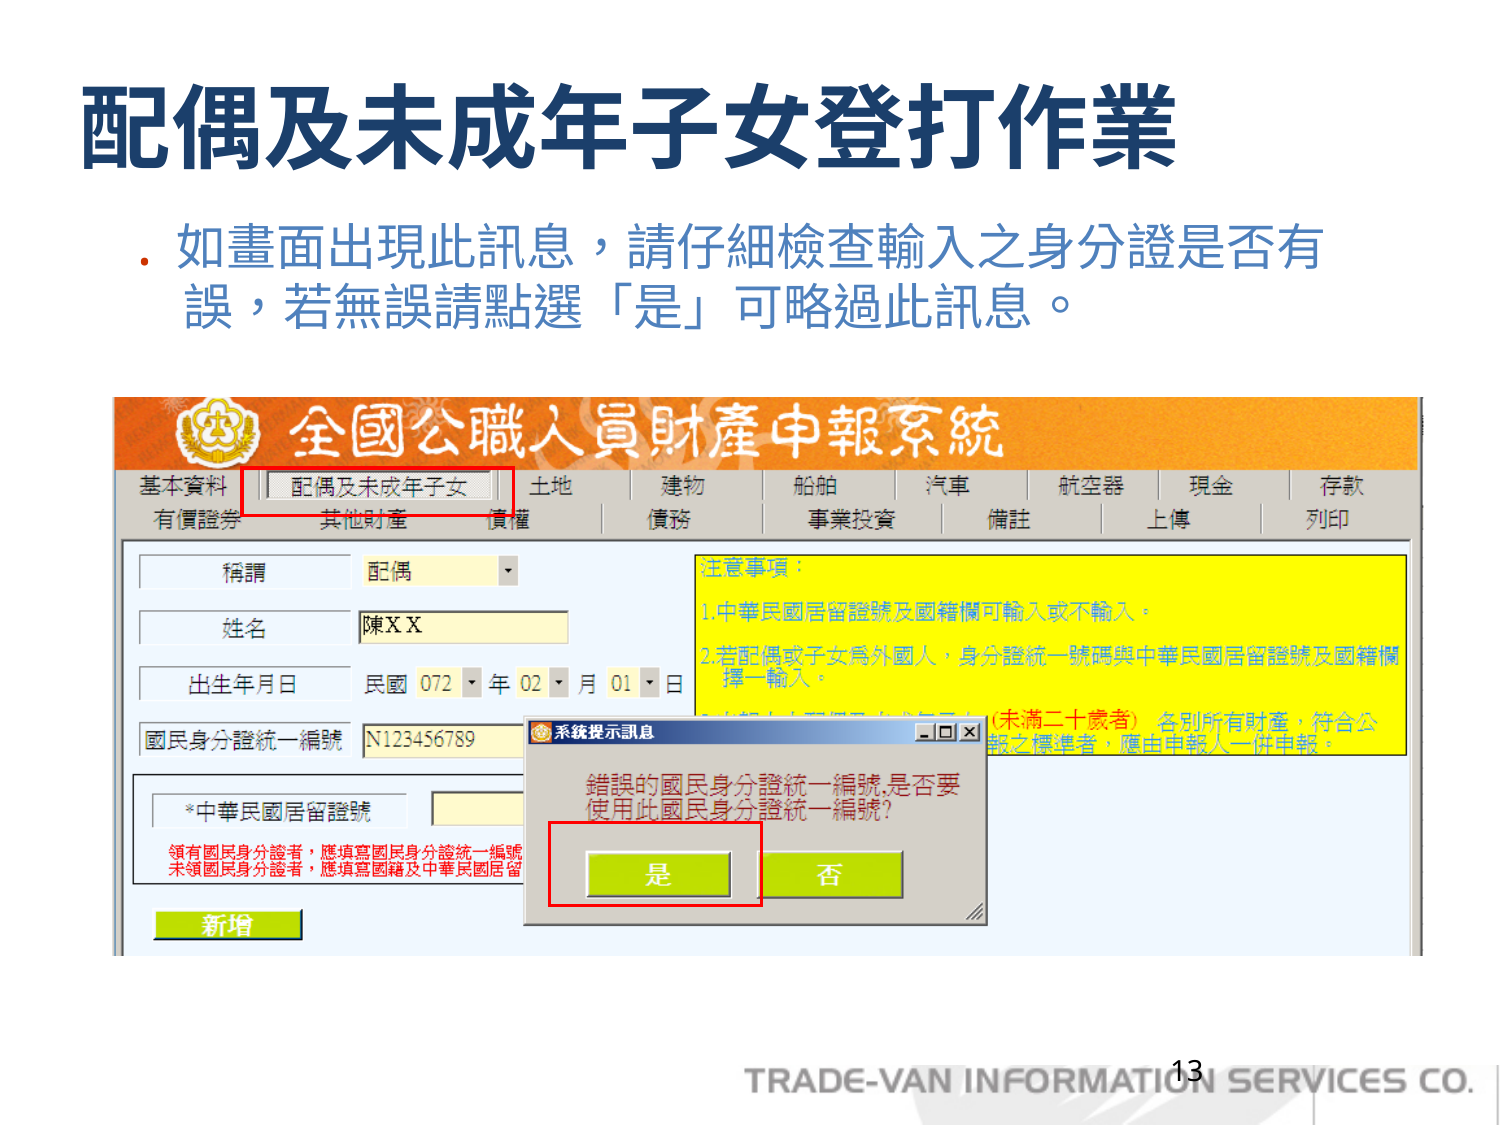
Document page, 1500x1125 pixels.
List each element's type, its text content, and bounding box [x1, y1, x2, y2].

text_box 配偶及未成年子女登打作業 [65, 31, 1415, 219]
text_box [0, 0, 1500, 1100]
picture [112, 397, 1424, 956]
text_box ․如畫面出現此訊息，請仔細檢查輸入之身分證是否有誤，若無誤請點選「是」可略過此訊息。 [112, 208, 1412, 397]
